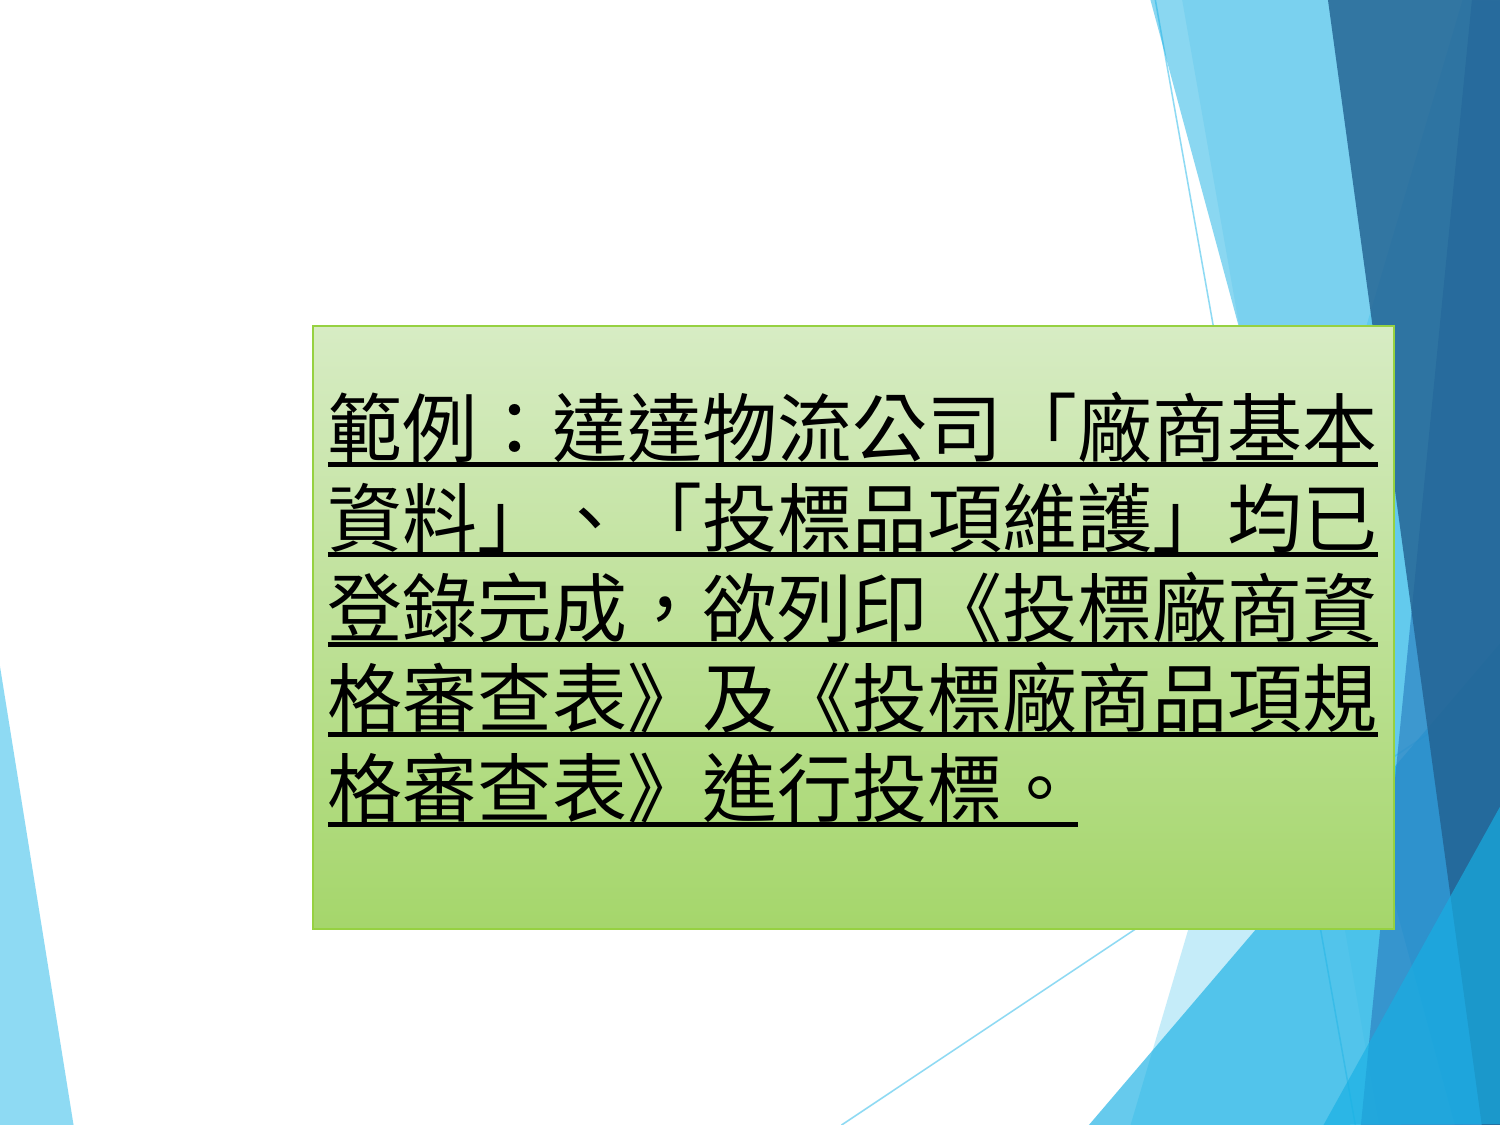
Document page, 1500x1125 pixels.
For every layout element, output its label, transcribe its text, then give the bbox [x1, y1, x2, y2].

title 範例：達達物流公司「廠商基本資料」、「投標品項維護」均已登錄完成，欲列印《投標廠商資格審查表》及《投標廠商品項規格審查表》進行投標。 [312, 326, 1395, 929]
